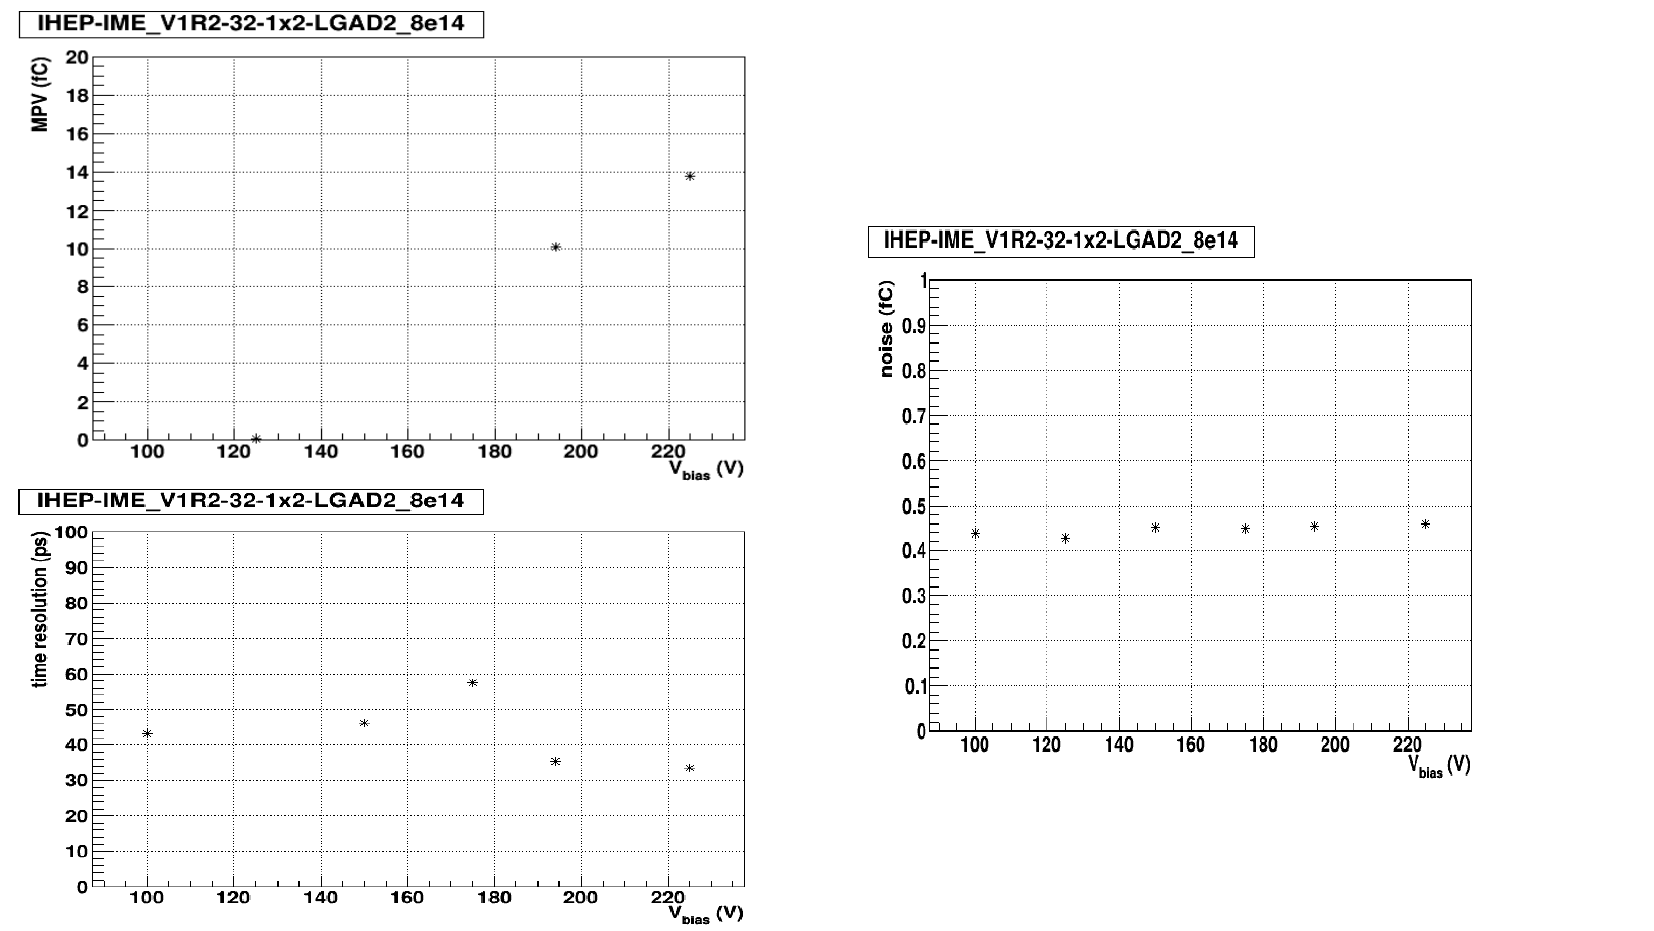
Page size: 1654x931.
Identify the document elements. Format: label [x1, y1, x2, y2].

picture [862, 224, 1538, 788]
picture [12, 9, 826, 931]
